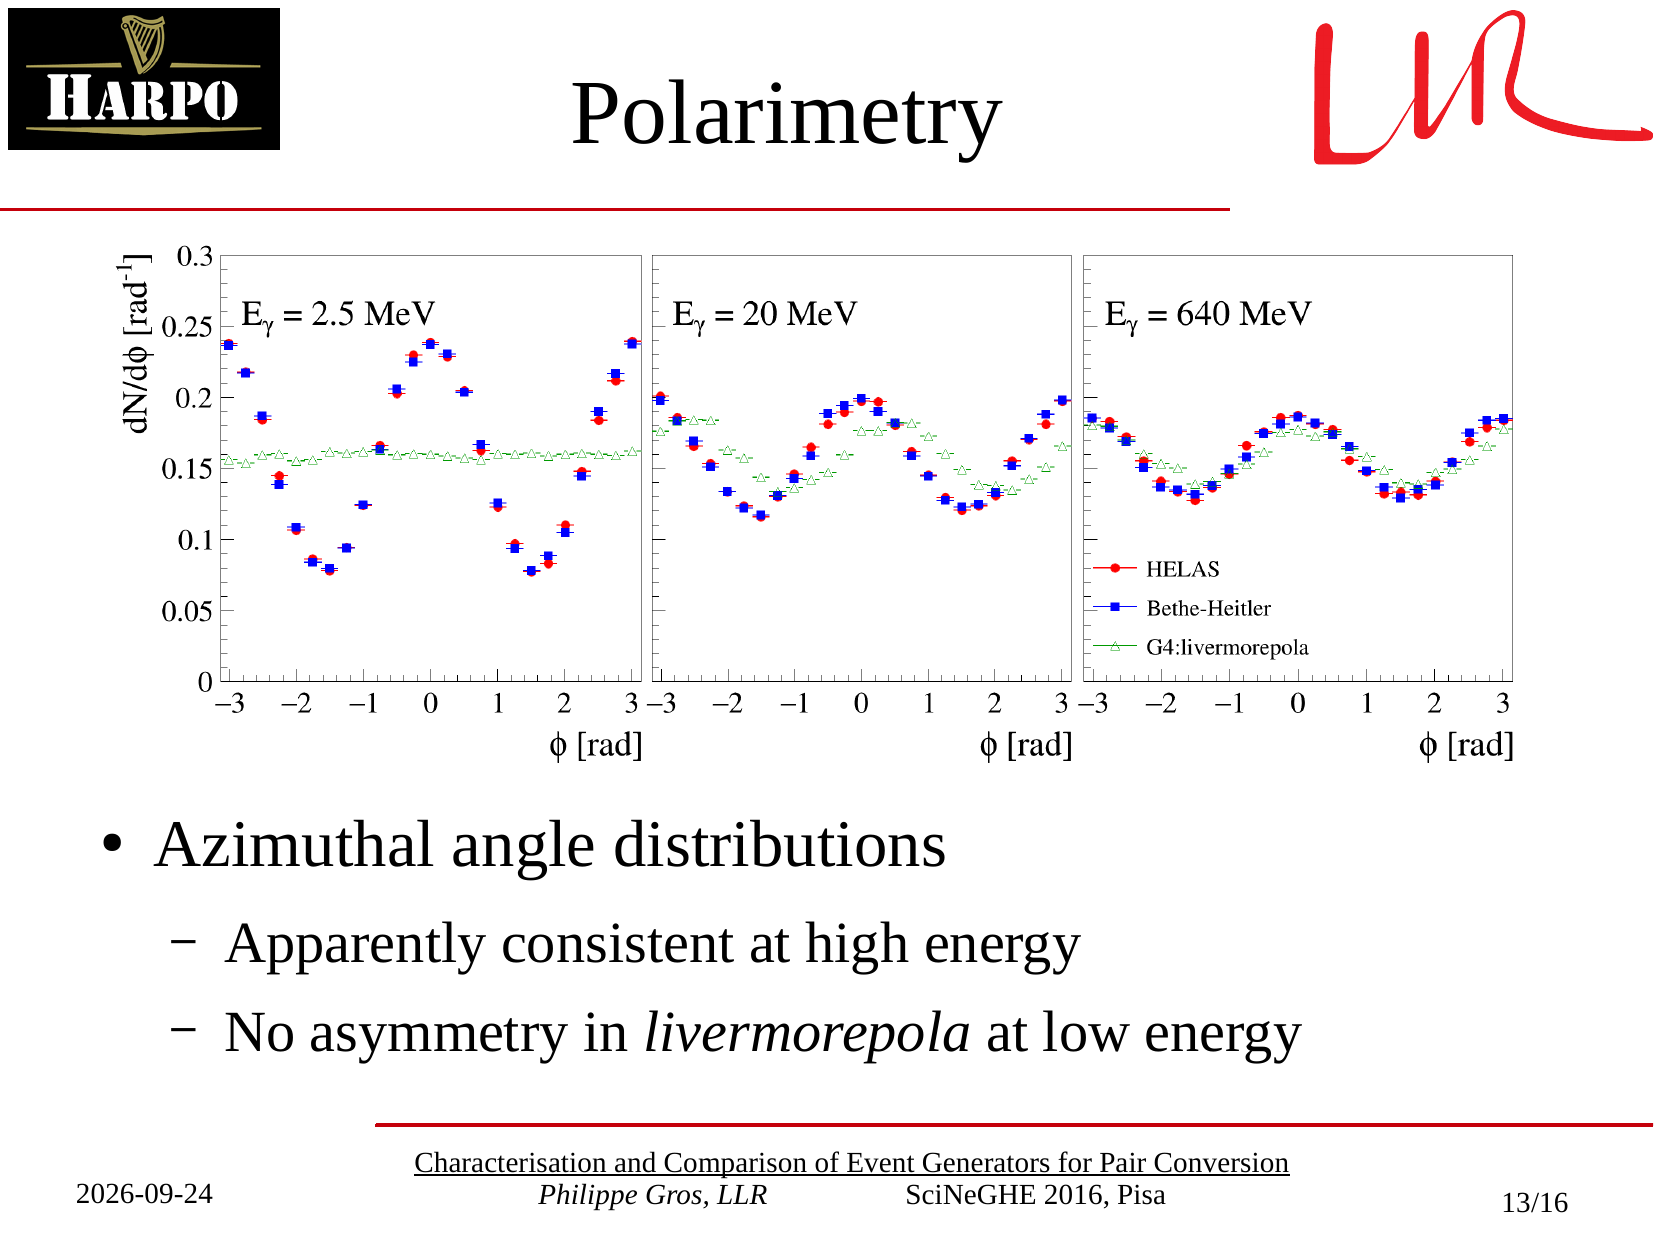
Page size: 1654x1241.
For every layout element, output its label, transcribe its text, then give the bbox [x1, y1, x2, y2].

list Azimuthal angle distributions Apparently consistent at high energy No asymmetry in livermorepola at low energy [82, 807, 1630, 1107]
picture [111, 239, 1529, 772]
title Polarimetry [284, 14, 1290, 210]
picture [1314, 10, 1653, 165]
picture [8, 8, 280, 150]
